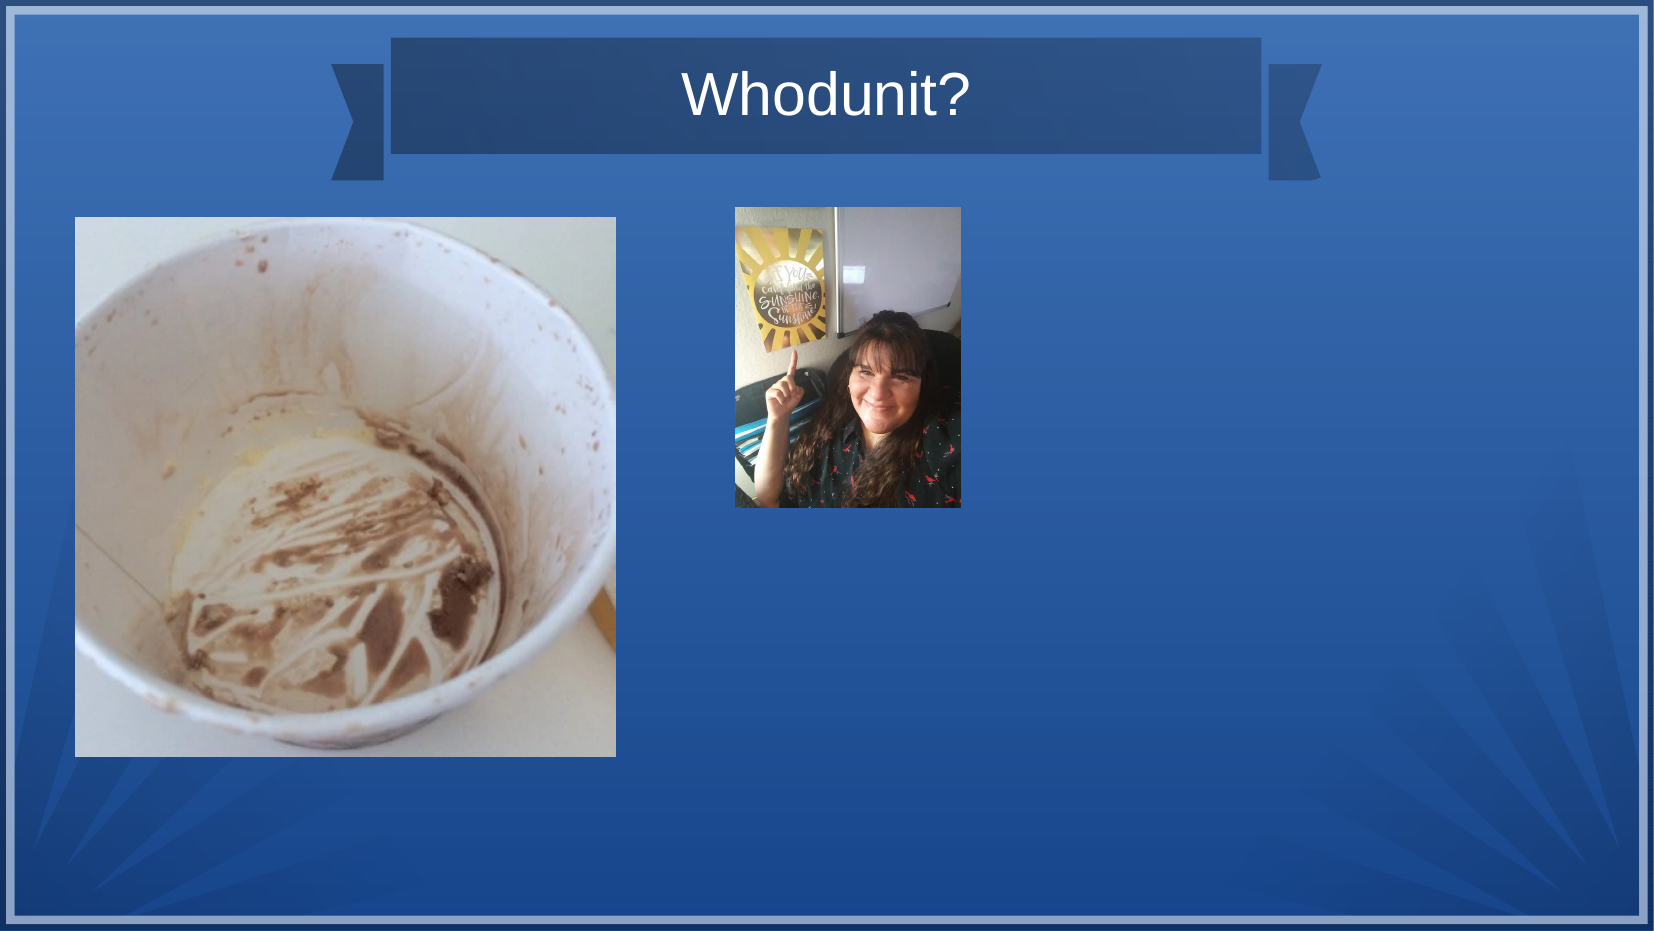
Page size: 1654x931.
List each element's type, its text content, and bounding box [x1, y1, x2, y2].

title Whodunit? [389, 35, 1264, 154]
picture [75, 217, 616, 758]
picture [735, 207, 961, 508]
